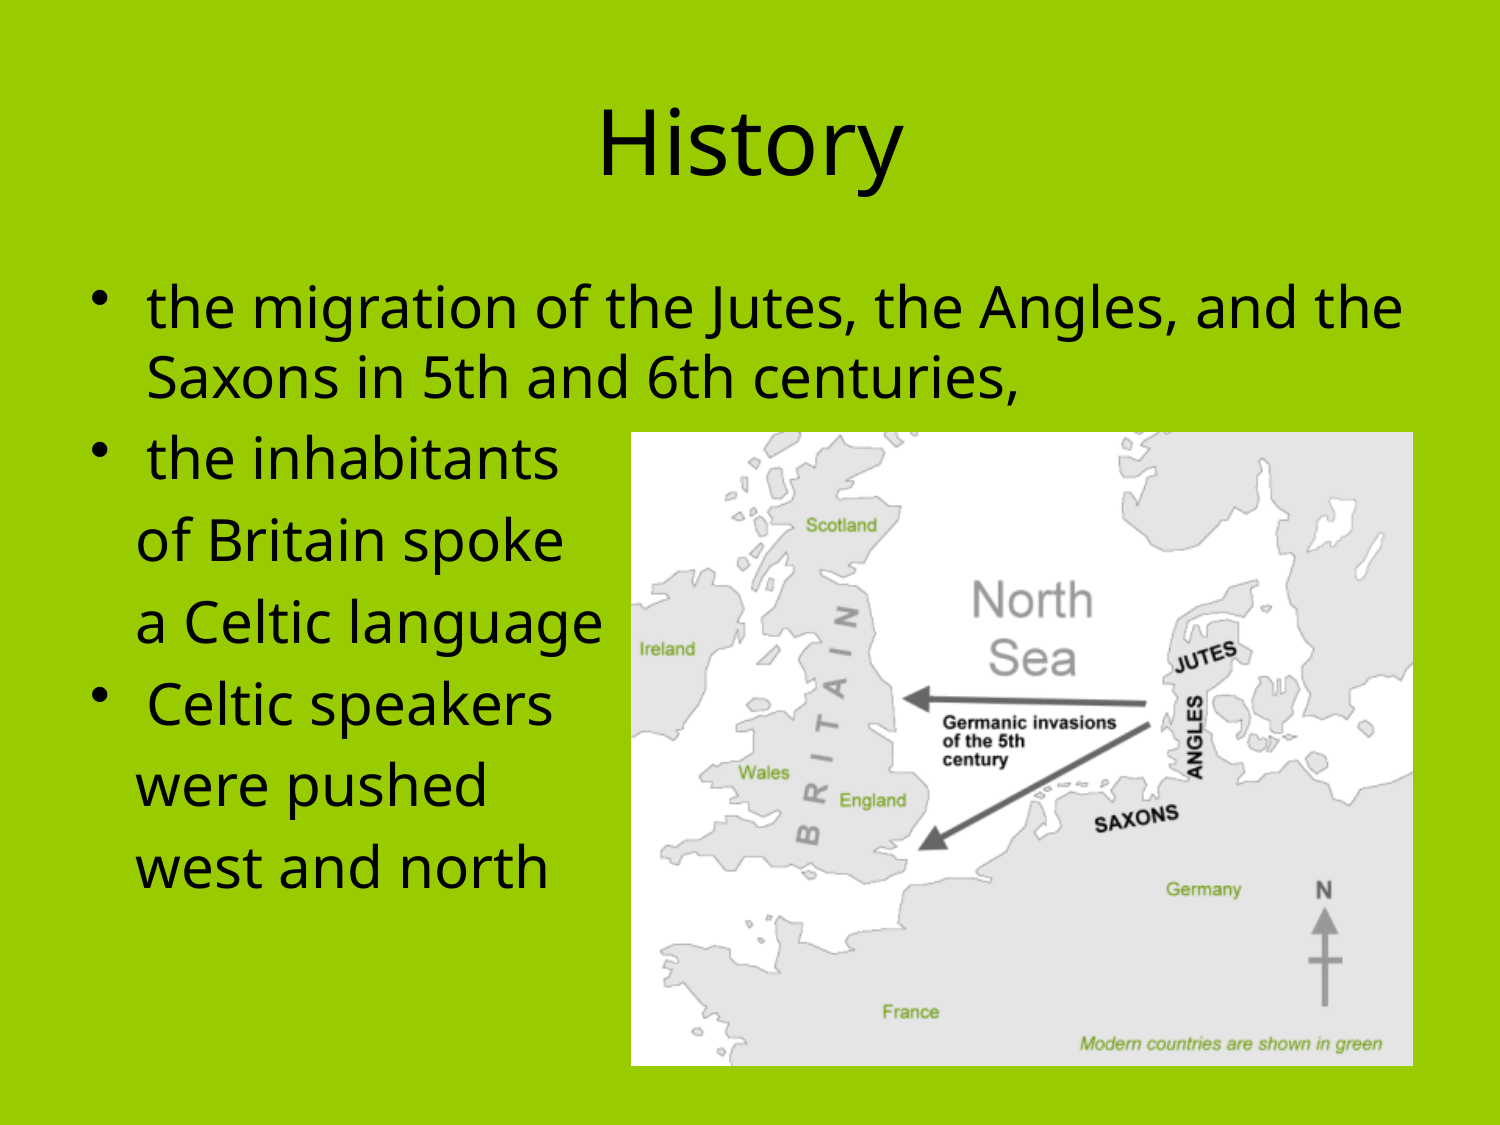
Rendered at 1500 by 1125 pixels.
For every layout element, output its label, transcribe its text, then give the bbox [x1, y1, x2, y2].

list the migration of the Jutes, the Angles, and the Saxons in 5th and 6th centuries, the inhabitants of Britain spoke a Celtic language Celtic speakers were pushed west and north [75, 262, 1425, 1005]
title History [75, 45, 1425, 233]
picture [631, 432, 1413, 1066]
